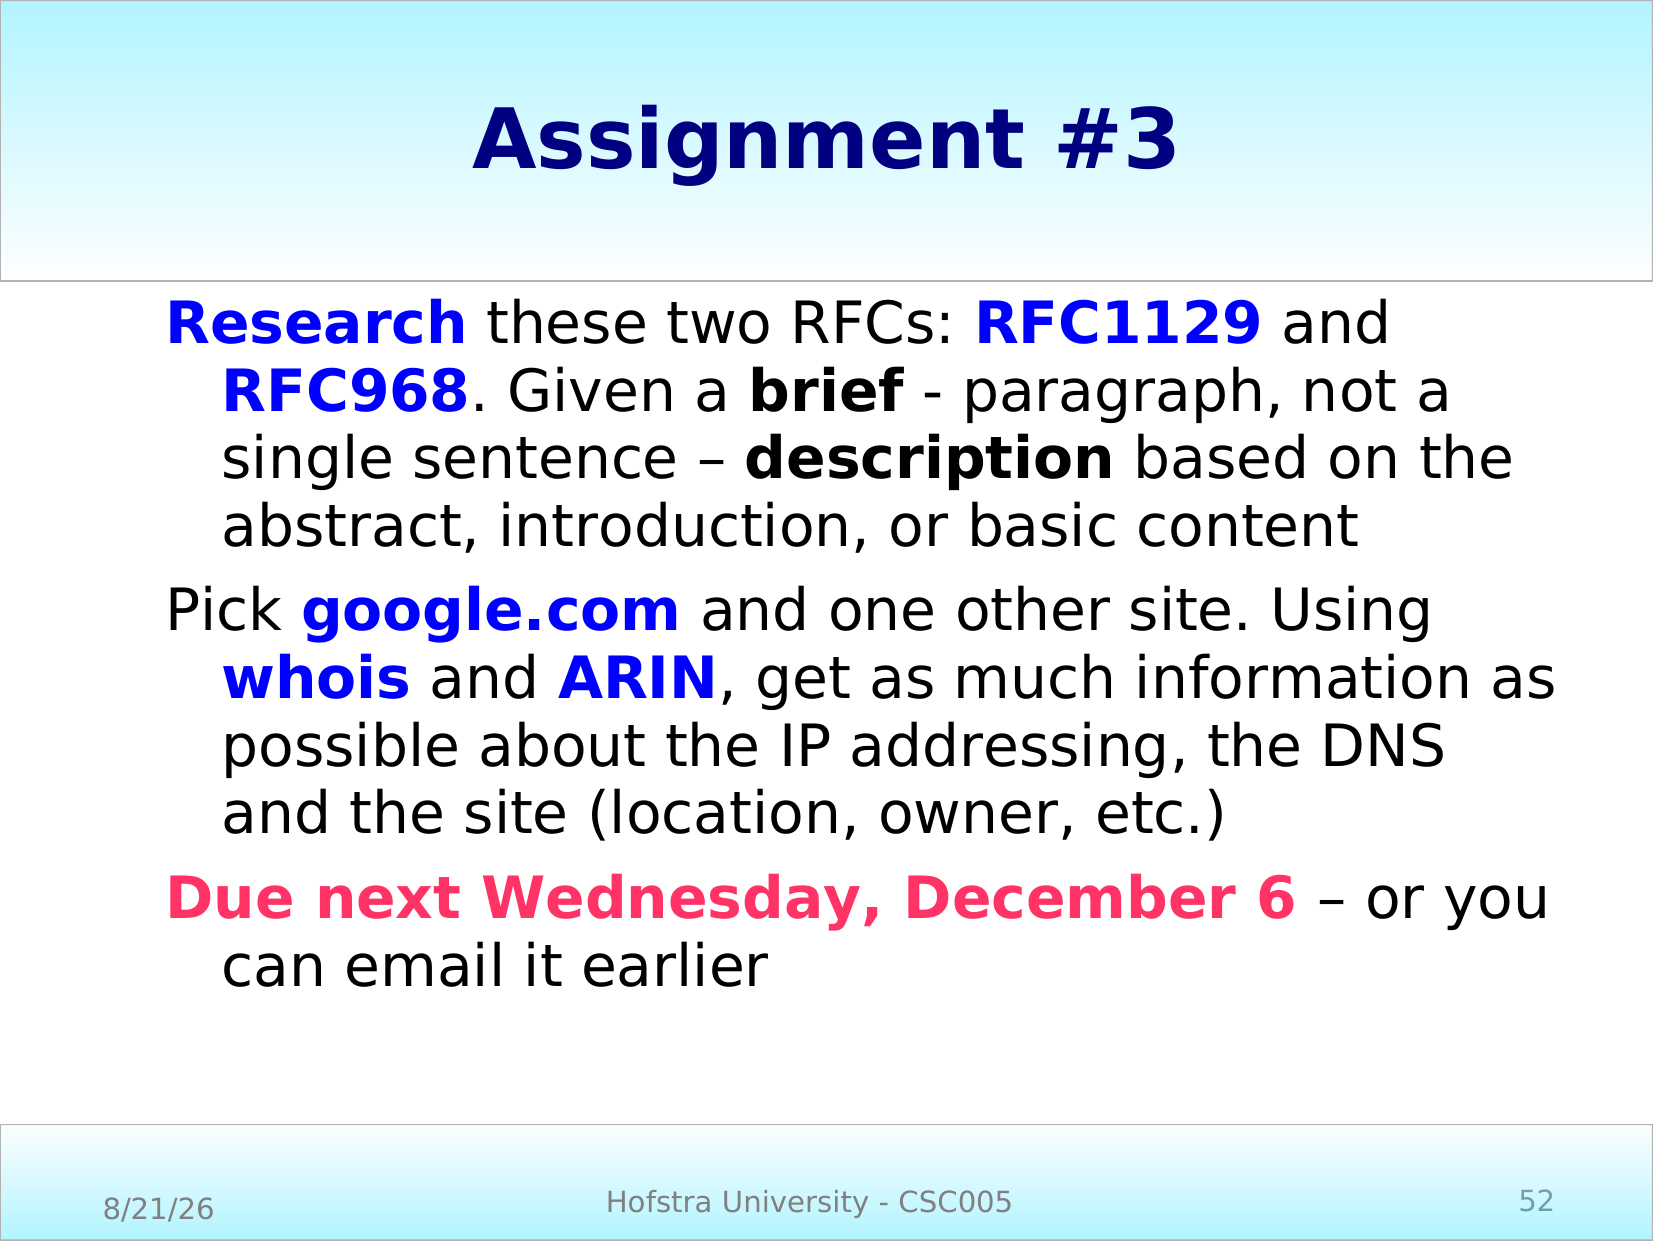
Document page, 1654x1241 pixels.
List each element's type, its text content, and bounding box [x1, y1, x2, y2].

list Research these two RFCs: RFC1129 and RFC968. Given a brief - paragraph, not a single sentence – description based on the abstract, introduction, or basic content Pick google.com and one other site. Using whois and ARIN, get as much information as possible about the IP addressing, the DNS and the site (location, owner, etc.) Due next Wednesday, December 6 – or you can email it earlier [165, 289, 1571, 1042]
title Assignment #3 [78, 77, 1576, 203]
